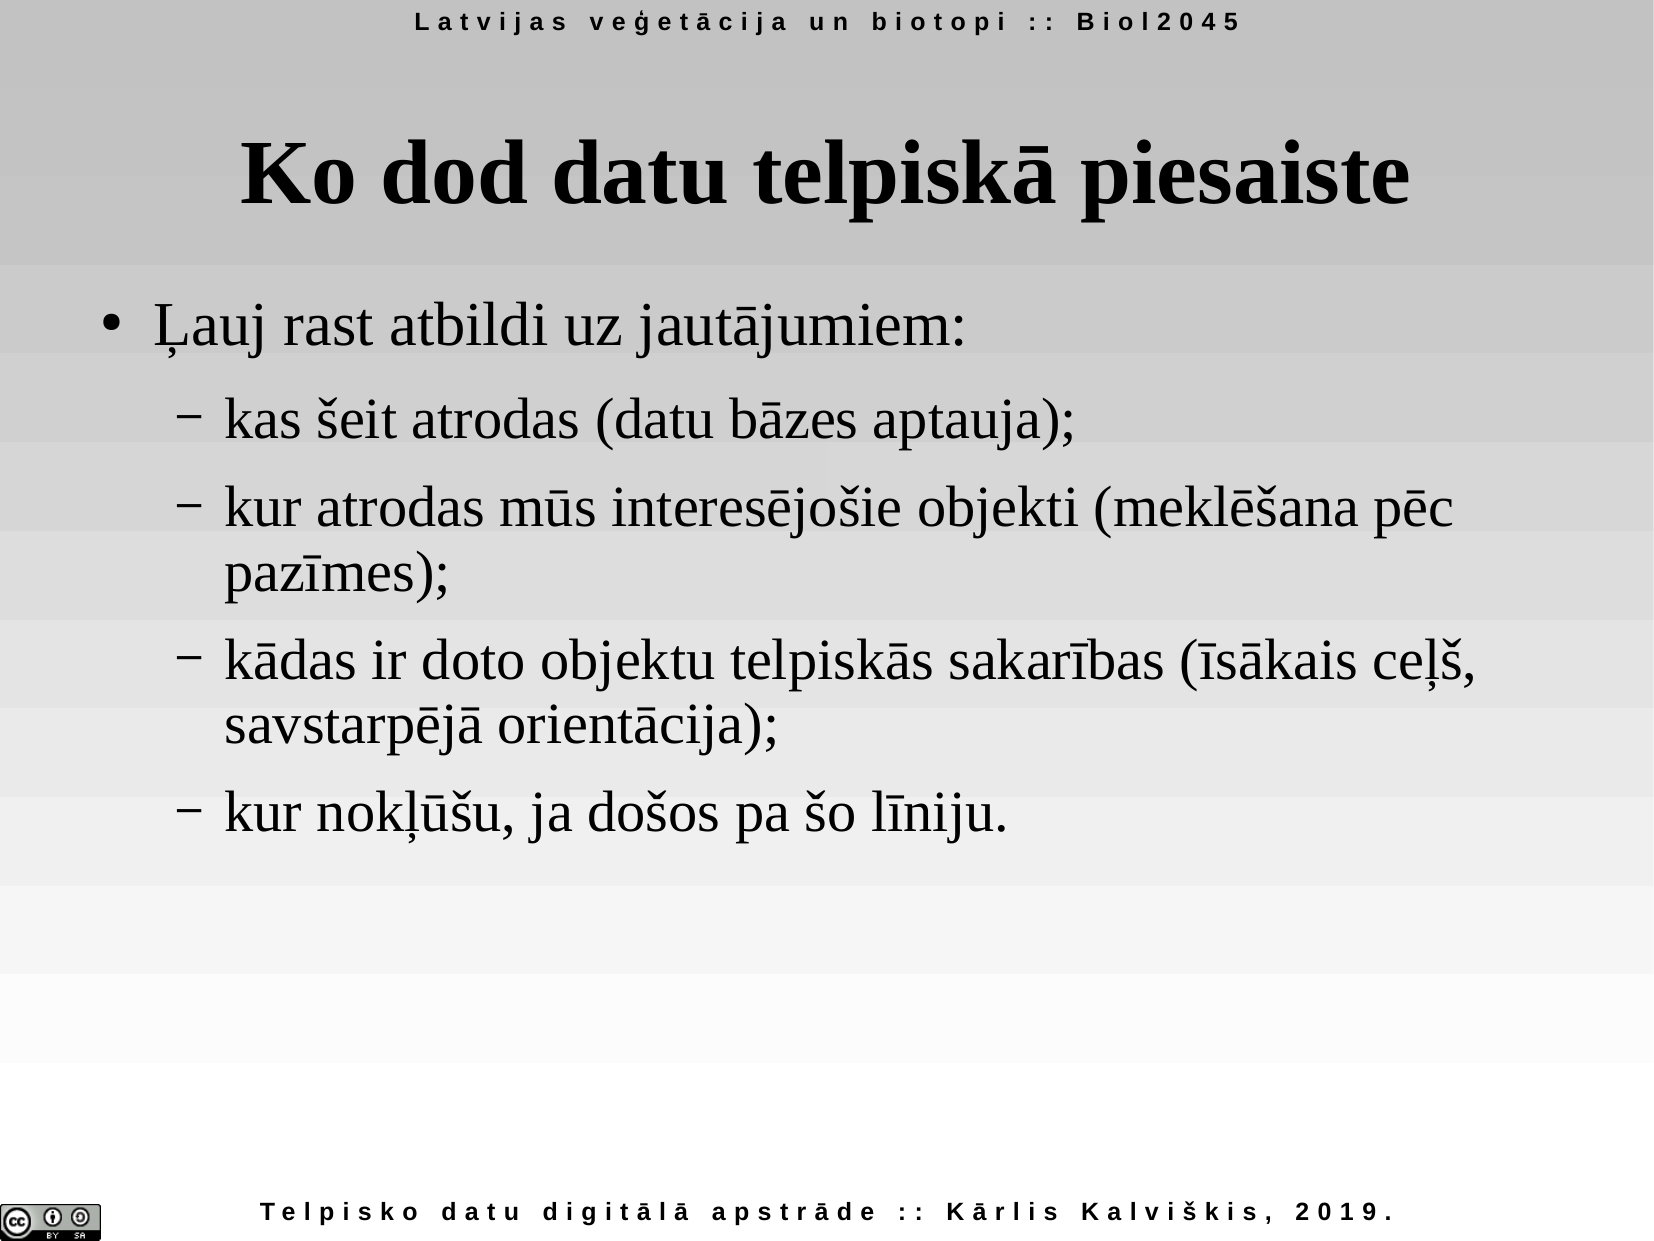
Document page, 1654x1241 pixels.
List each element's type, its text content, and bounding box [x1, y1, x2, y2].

list Ļauj rast atbildi uz jautājumiem: kas šeit atrodas (datu bāzes aptauja); kur atrodas mūs interesējošie objekti (meklēšana pēc pazīmes); kādas ir doto objektu telpiskās sakarības (īsākais ceļš, savstarpējā orientācija); kur nokļūšu, ja došos pa šo līniju. [82, 289, 1571, 1113]
picture [0, 0, 1654, 1241]
title Ko dod datu telpiskā piesaiste [29, 49, 1625, 296]
